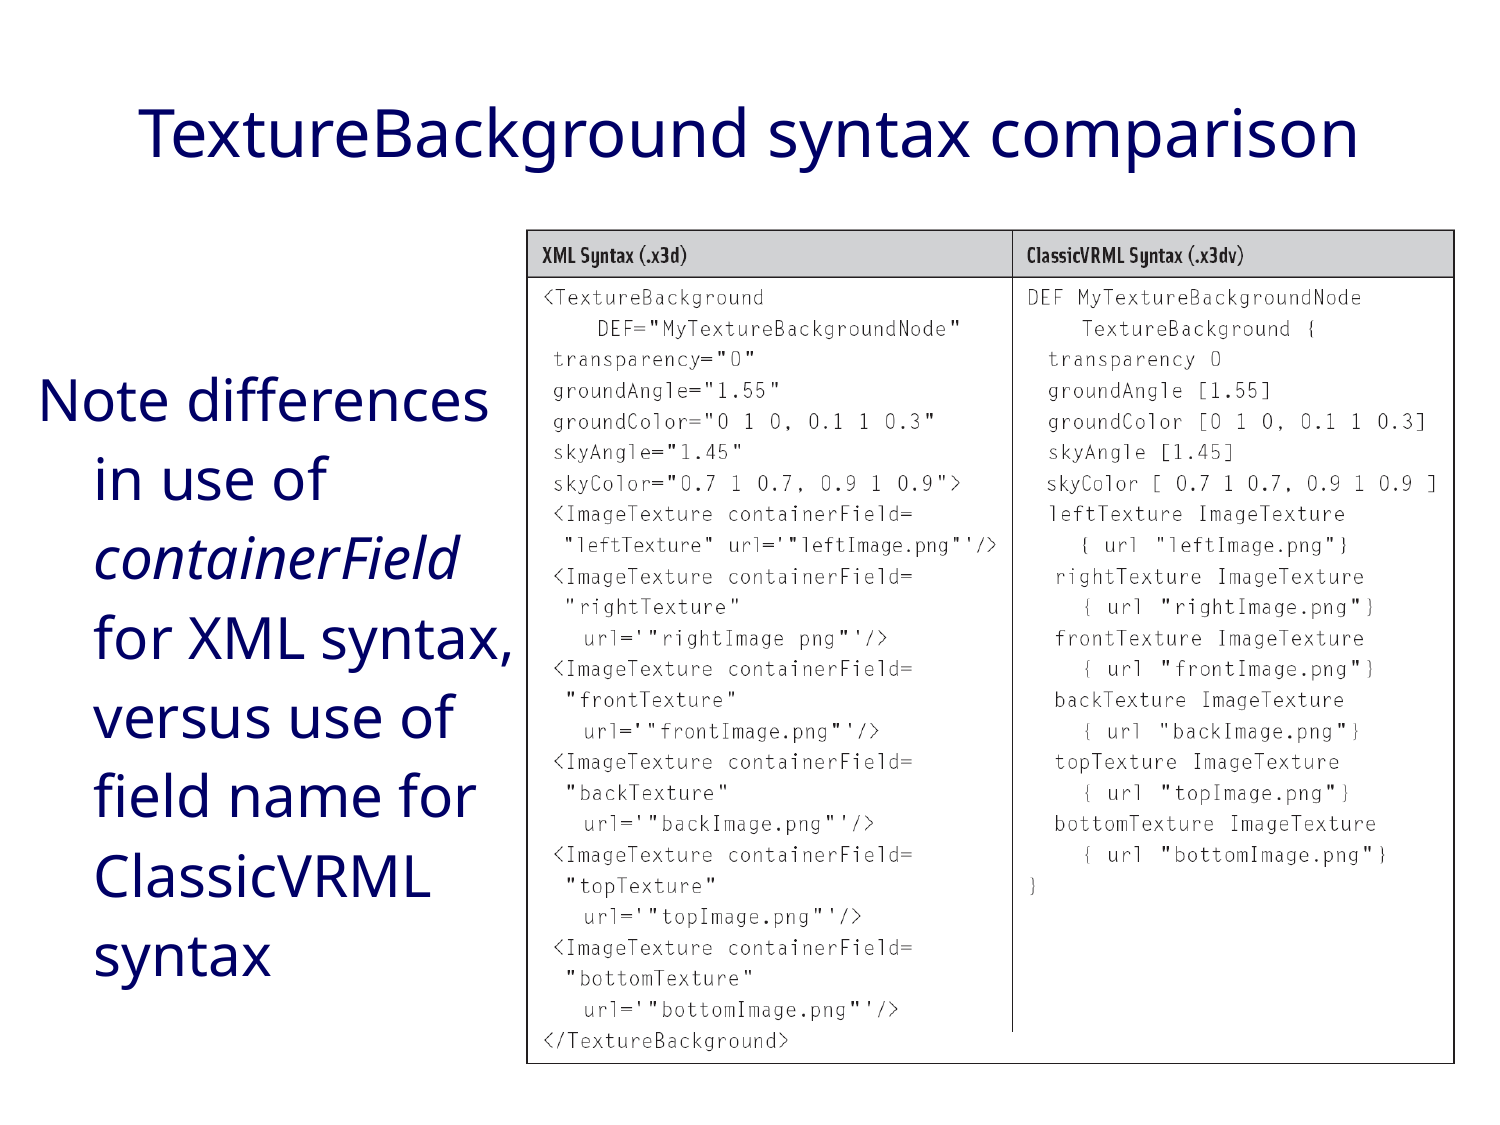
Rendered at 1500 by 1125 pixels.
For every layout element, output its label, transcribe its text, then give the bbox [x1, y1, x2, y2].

title TextureBackground syntax comparison [112, 37, 1388, 226]
list Note differences in use of containerField for XML syntax, versus use of field name for ClassicVRML syntax [37, 359, 526, 933]
picture [519, 226, 1458, 1067]
